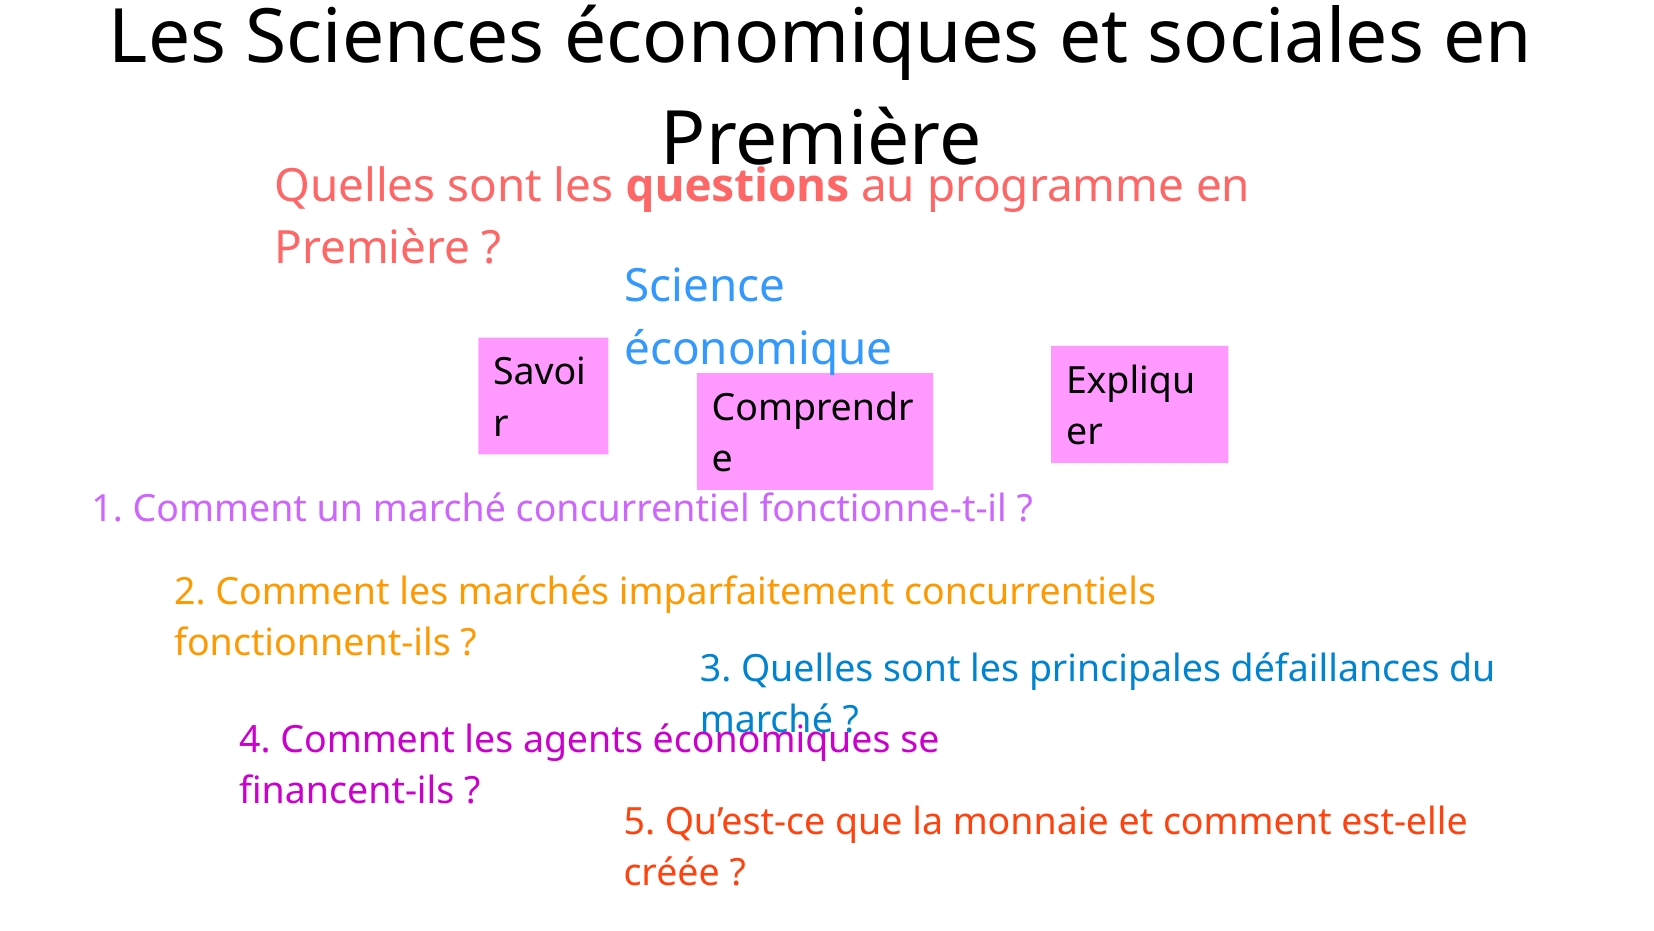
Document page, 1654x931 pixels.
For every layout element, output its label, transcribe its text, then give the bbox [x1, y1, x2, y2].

text_box 1. Comment un marché concurrentiel fonctionne-t-il ? [76, 474, 1512, 533]
text_box Comprendre [696, 373, 934, 432]
text_box Expliquer [1051, 345, 1229, 404]
text_box Savoir [478, 337, 609, 396]
title Les Sciences économiques et sociales en Première [47, 41, 1595, 128]
text_box 5. Qu’est-ce que la monnaie et comment est-elle créée ? [608, 787, 1512, 846]
text_box 2. Comment les marchés imparfaitement concurrentiels fonctionnent-ils ? [159, 557, 1323, 616]
text_box Quelles sont les questions au programme en Première ? [259, 144, 1406, 213]
text_box 3. Quelles sont les principales défaillances du marché ? [685, 633, 1560, 692]
text_box 4. Comment les agents économiques se financent-ils ? [224, 704, 1087, 763]
text_box Science économique [609, 245, 1040, 313]
